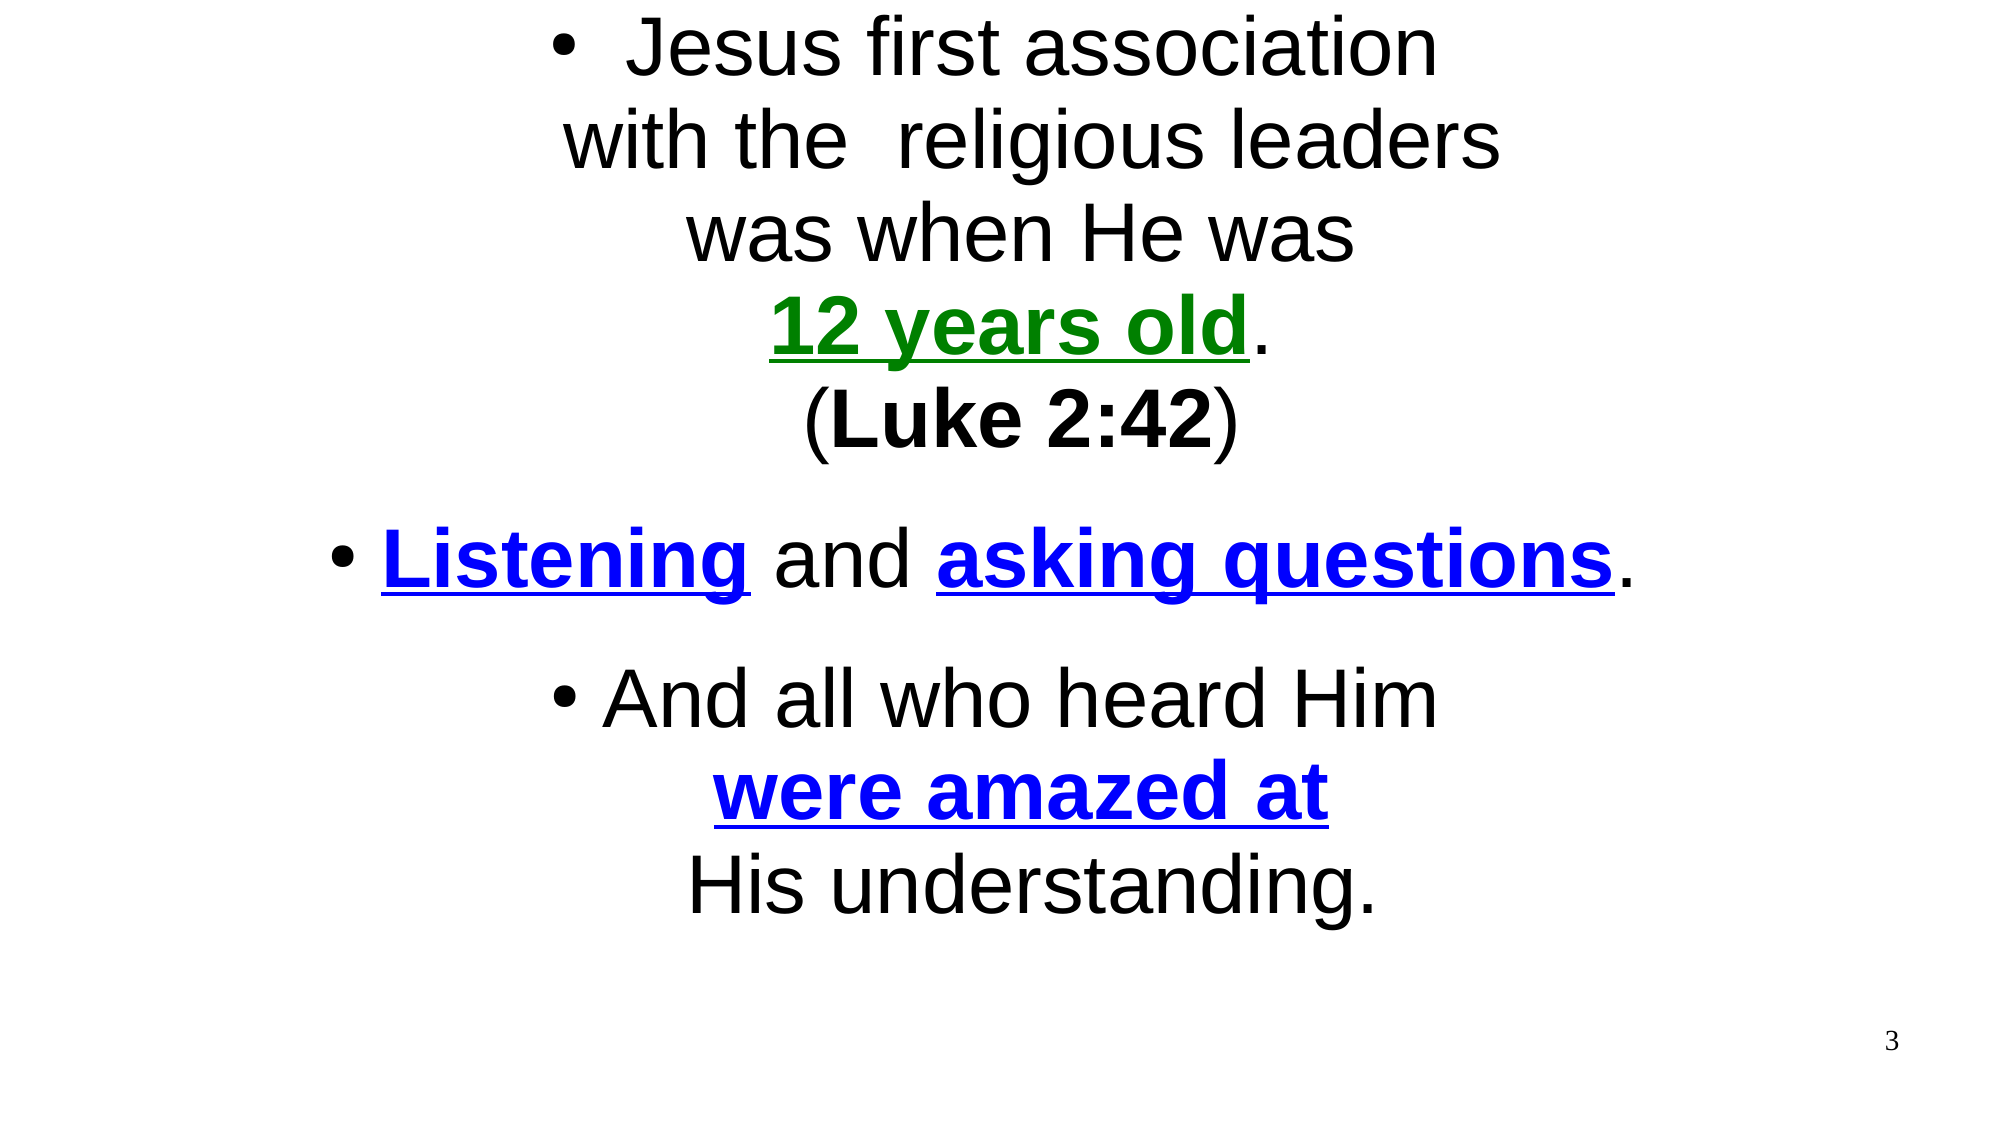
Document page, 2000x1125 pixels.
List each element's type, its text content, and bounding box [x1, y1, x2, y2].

list Jesus first association with the religious leaders was when He was 12 years old. (Luke 2:42) Listening and asking questions. And all who heard Him were amazed at His understanding. [0, 0, 1996, 1123]
